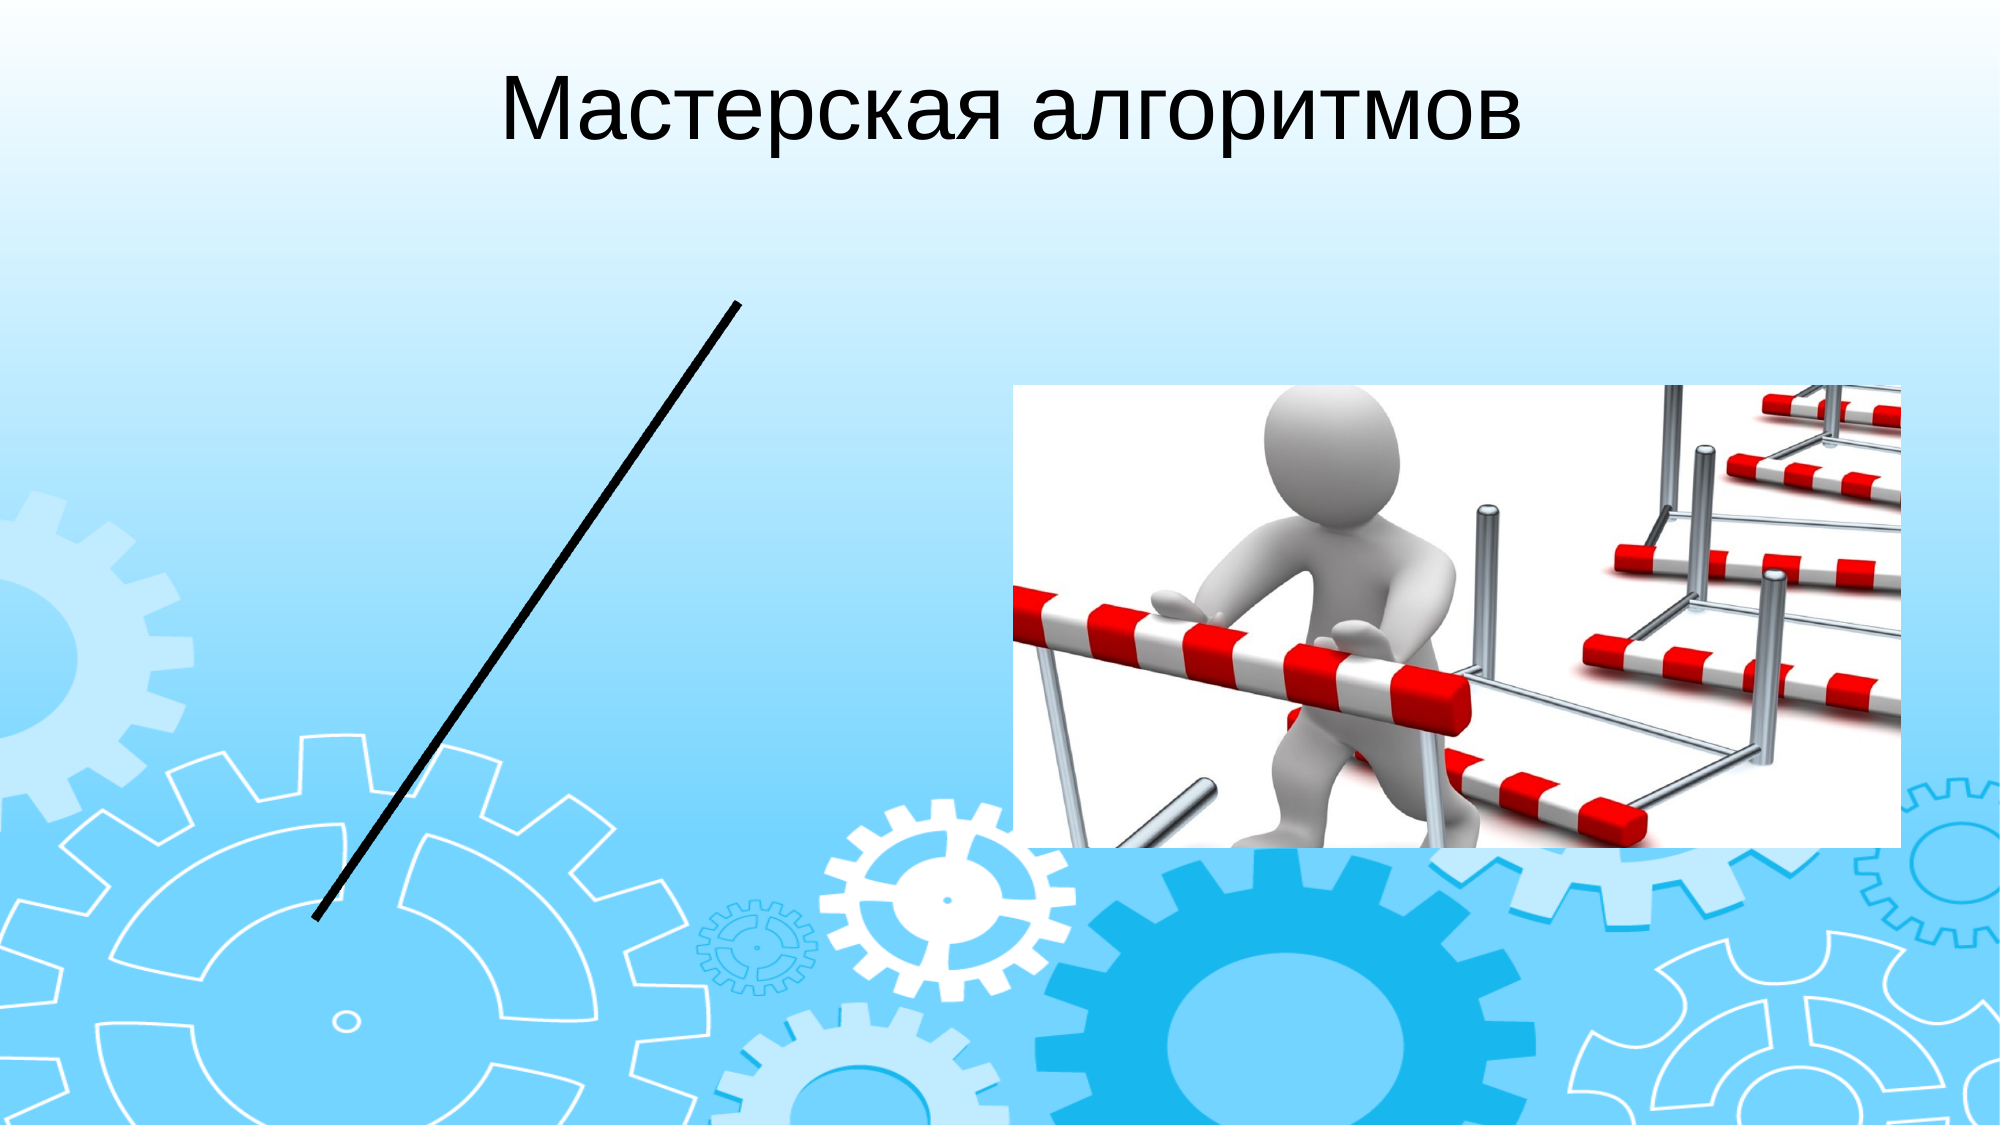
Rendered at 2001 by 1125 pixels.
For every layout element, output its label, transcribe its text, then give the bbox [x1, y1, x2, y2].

picture [264, 253, 788, 968]
picture [1013, 385, 1901, 848]
title Мастерская алгоритмов [99, 44, 1900, 173]
